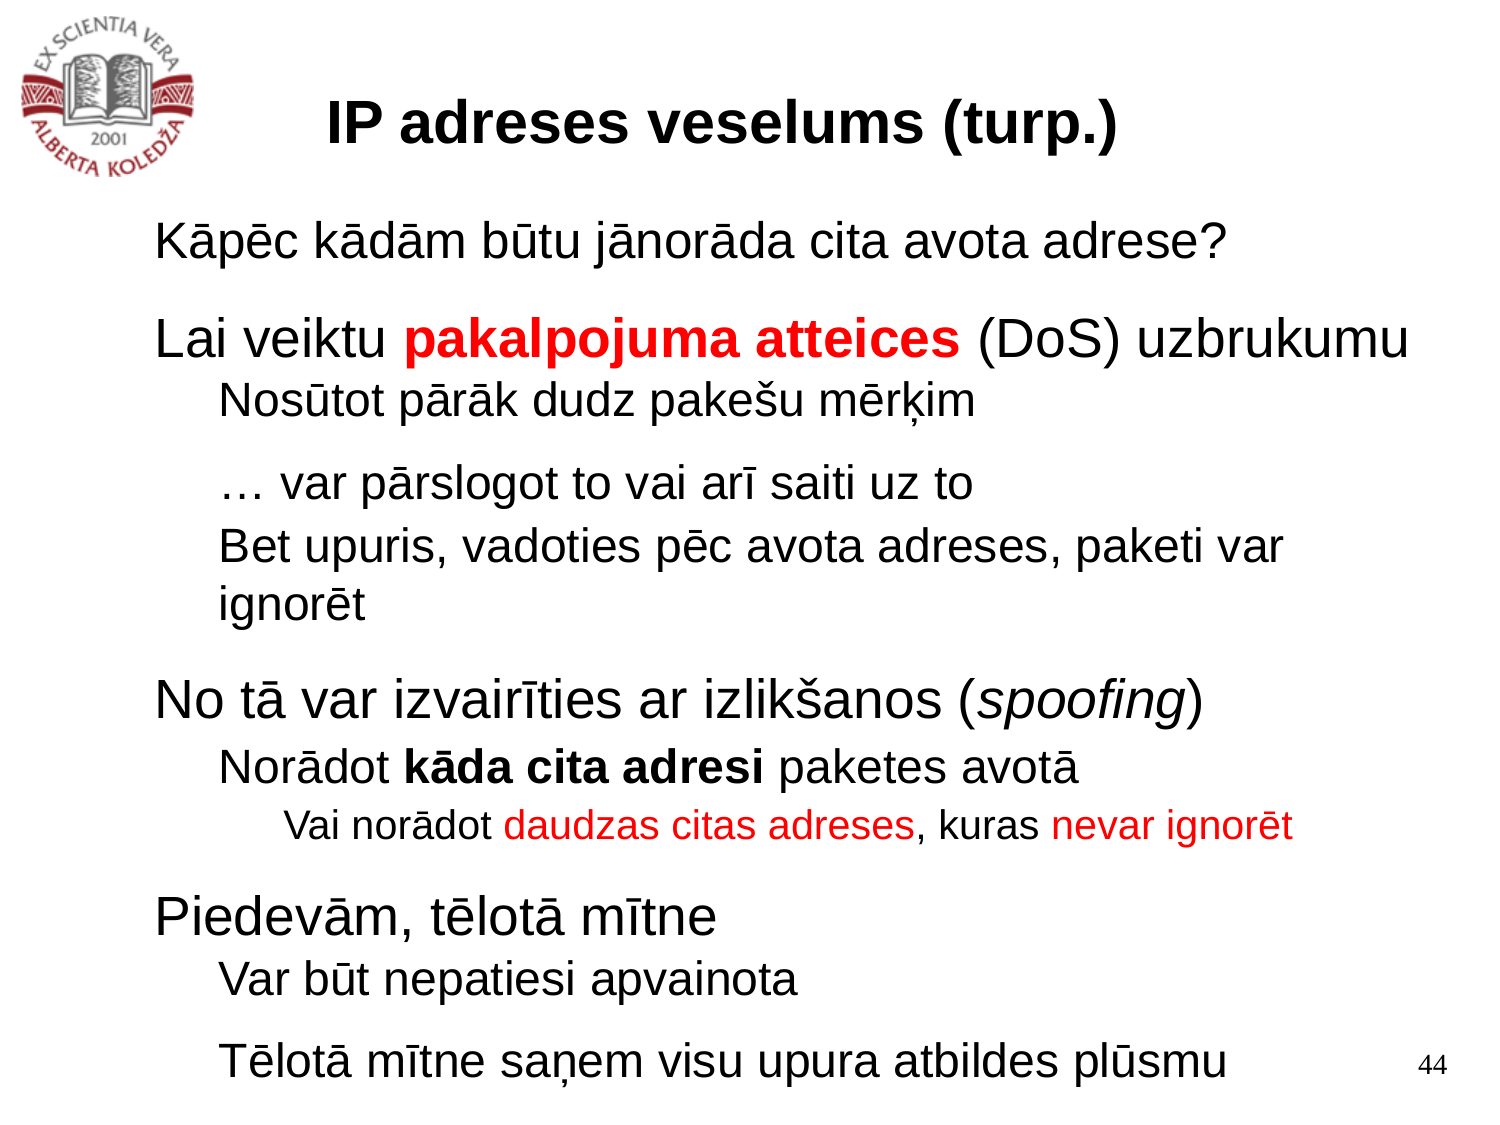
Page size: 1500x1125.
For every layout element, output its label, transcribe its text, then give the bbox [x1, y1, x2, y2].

title IP adreses veselums (turp.) [50, 62, 1374, 175]
picture [21, 16, 194, 177]
list Kāpēc kādām būtu jānorāda cita avota adrese? Lai veiktu pakalpojuma atteices (DoS) uzbrukumu Nosūtot pārāk dudz pakešu mērķim … var pārslogot to vai arī saiti uz to Bet upuris, vadoties pēc avota adreses, paketi var ignorēt No tā var izvairīties ar izlikšanos (spoofing) Norādot kāda cita adresi paketes avotā Vai norādot daudzas citas adreses, kuras nevar ignorēt Piedevām, tēlotā mītne Var būt nepatiesi apvainota Tēlotā mītne saņem visu upura atbildes plūsmu [74, 200, 1463, 1101]
